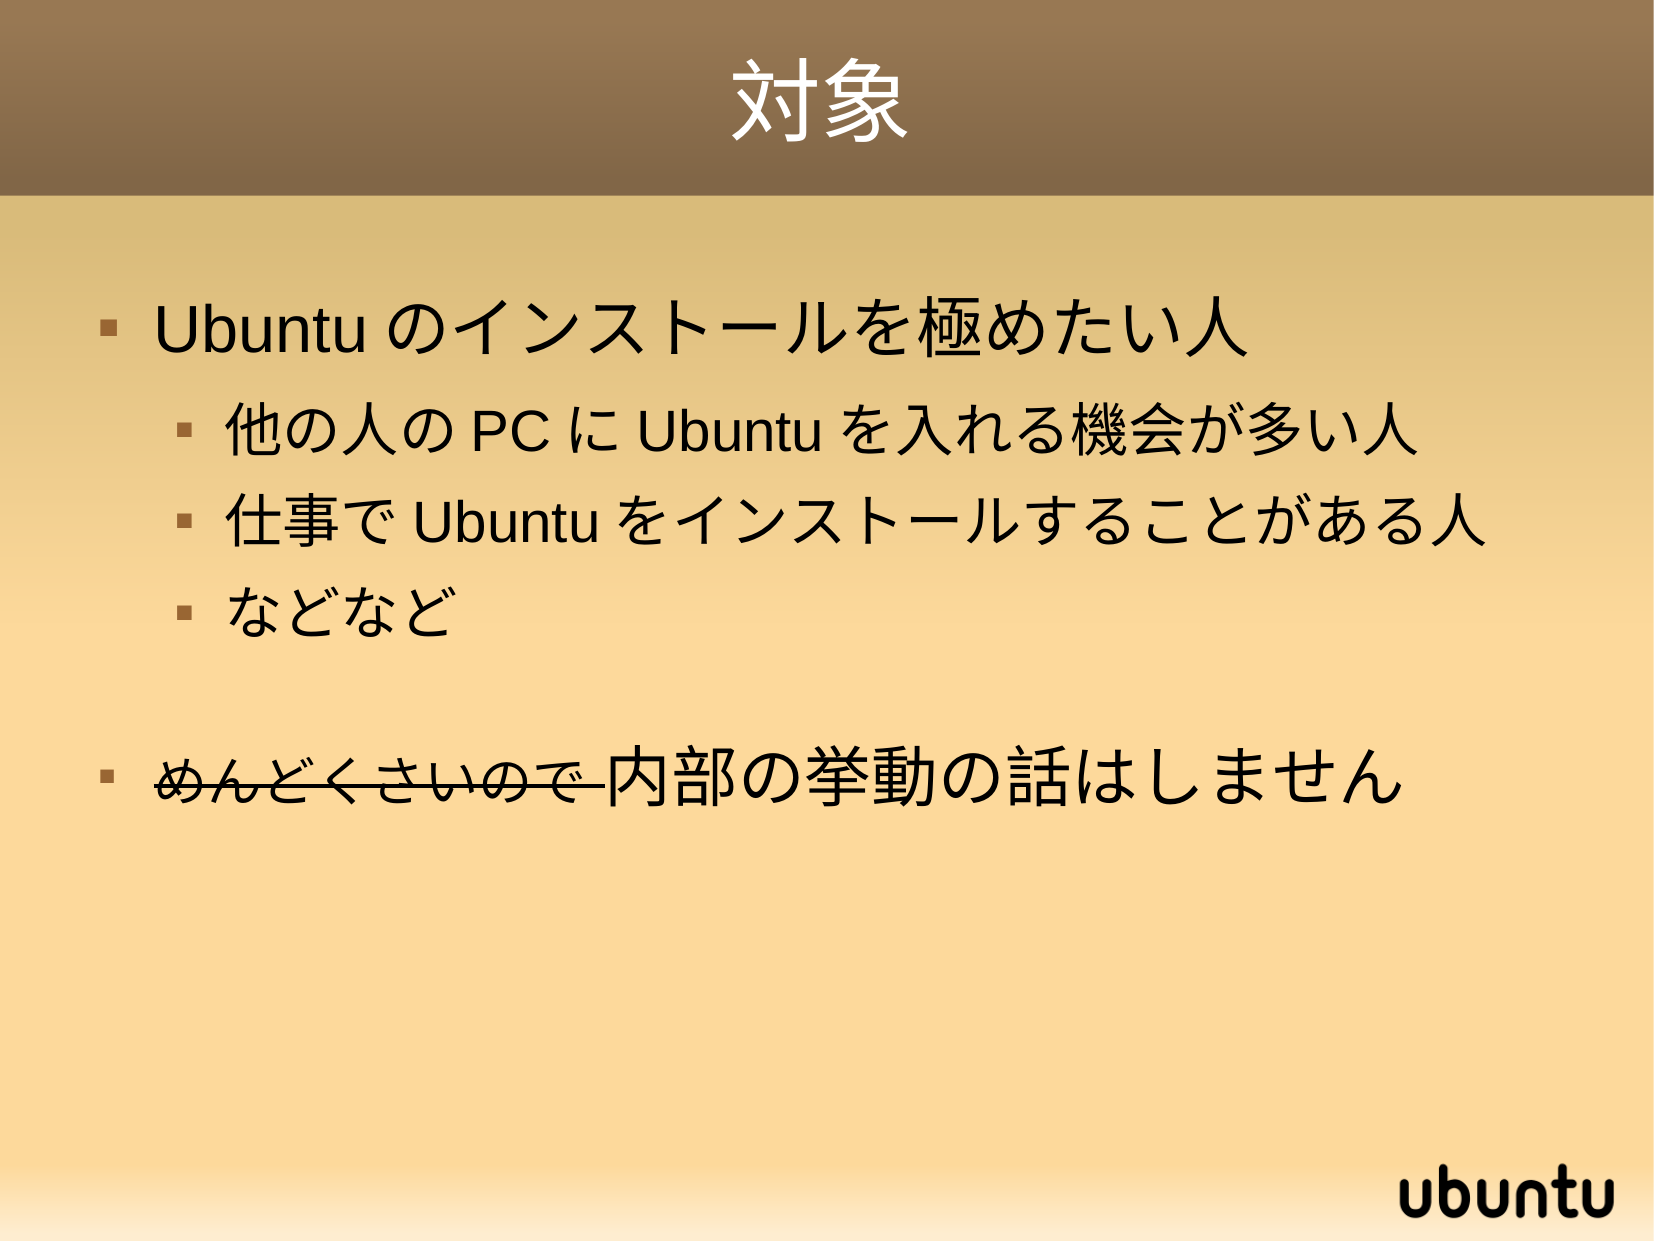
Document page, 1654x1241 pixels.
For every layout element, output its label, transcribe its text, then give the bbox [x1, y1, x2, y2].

title 対象 [76, 0, 1565, 208]
list Ubuntuのインストールを極めたい人 他の人のPCにUbuntuを入れる機会が多い人 仕事でUbuntuをインストールすることがある人 などなど めんどくさいので 内部の挙動の話はしません [82, 290, 1571, 1094]
picture [0, 0, 1654, 1241]
